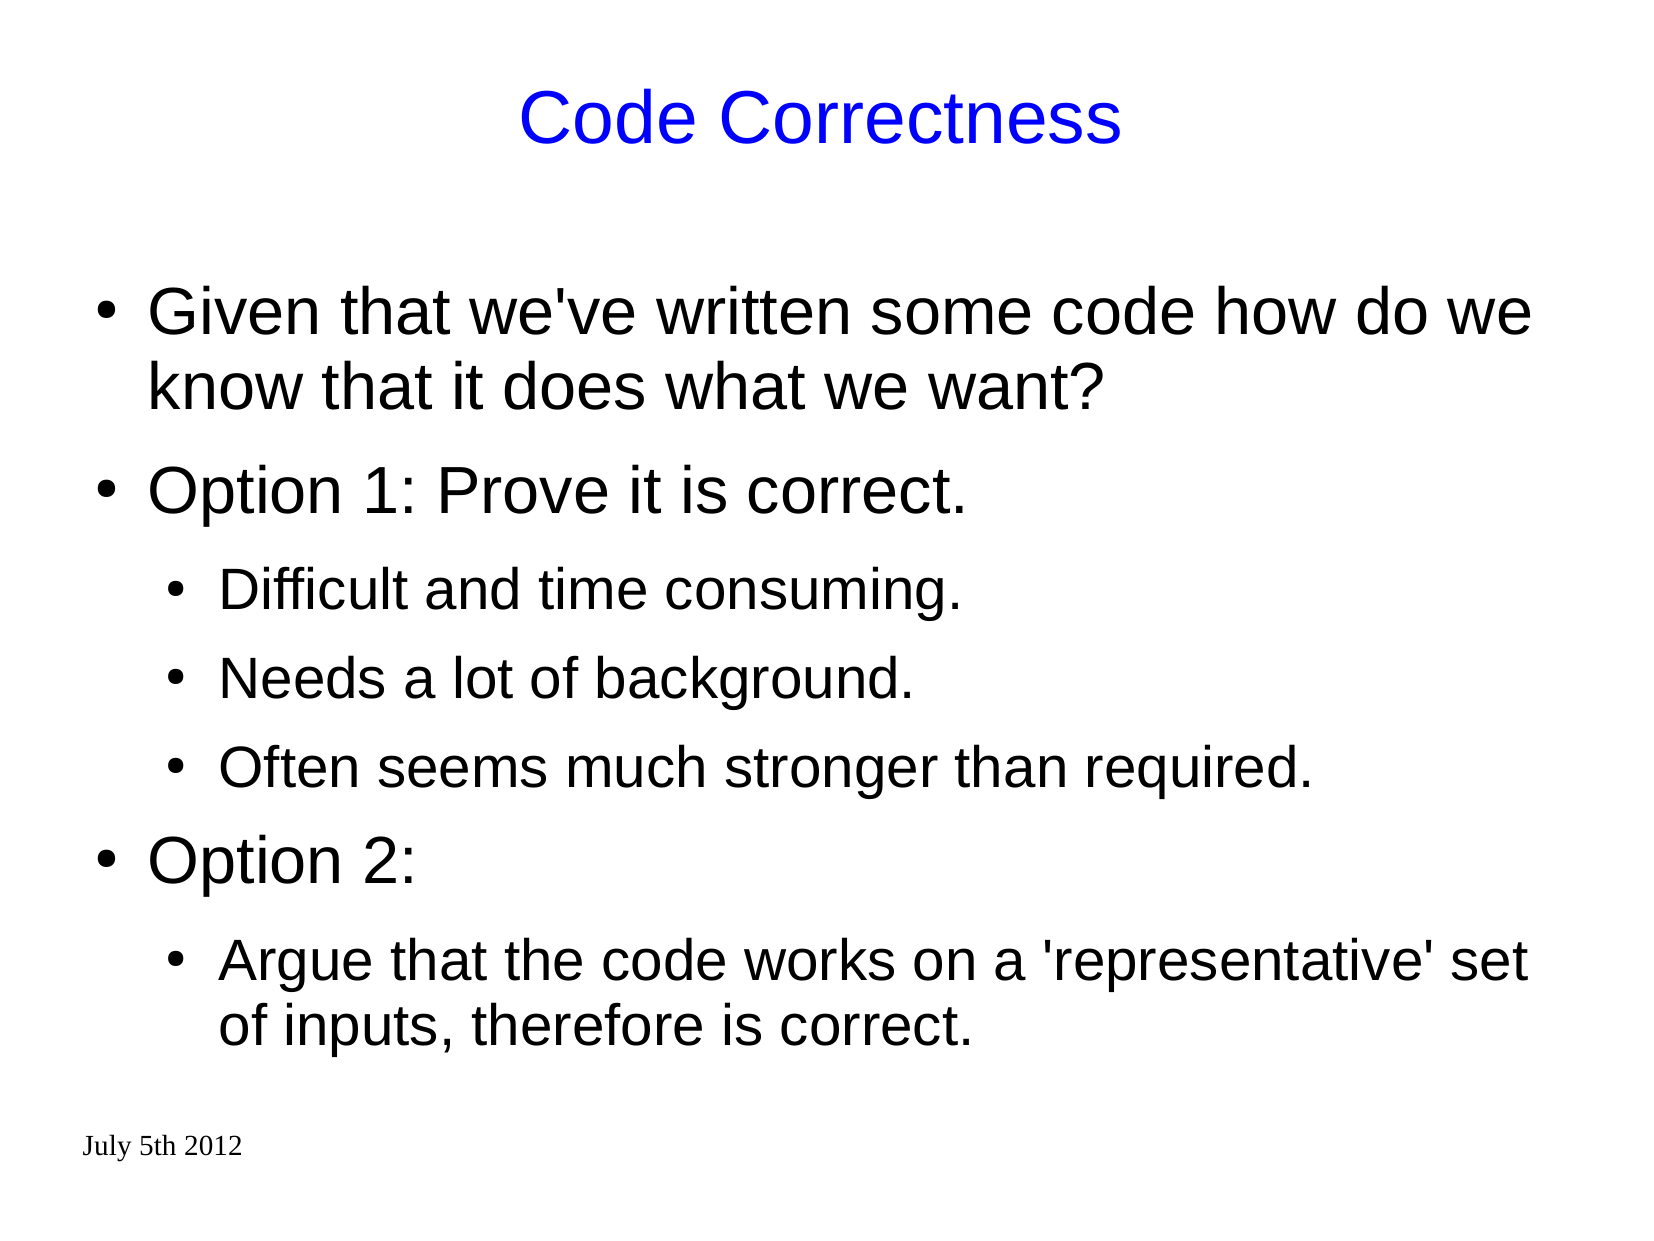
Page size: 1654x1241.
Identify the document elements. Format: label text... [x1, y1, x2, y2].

title Code Correctness [76, 58, 1565, 178]
list Given that we've written some code how do we know that it does what we want? Option 1: Prove it is correct. Difficult and time consuming. Needs a lot of background. Often seems much stronger than required. Option 2: Argue that the code works on a 'representative' set of inputs, therefore is correct. [76, 274, 1565, 1093]
